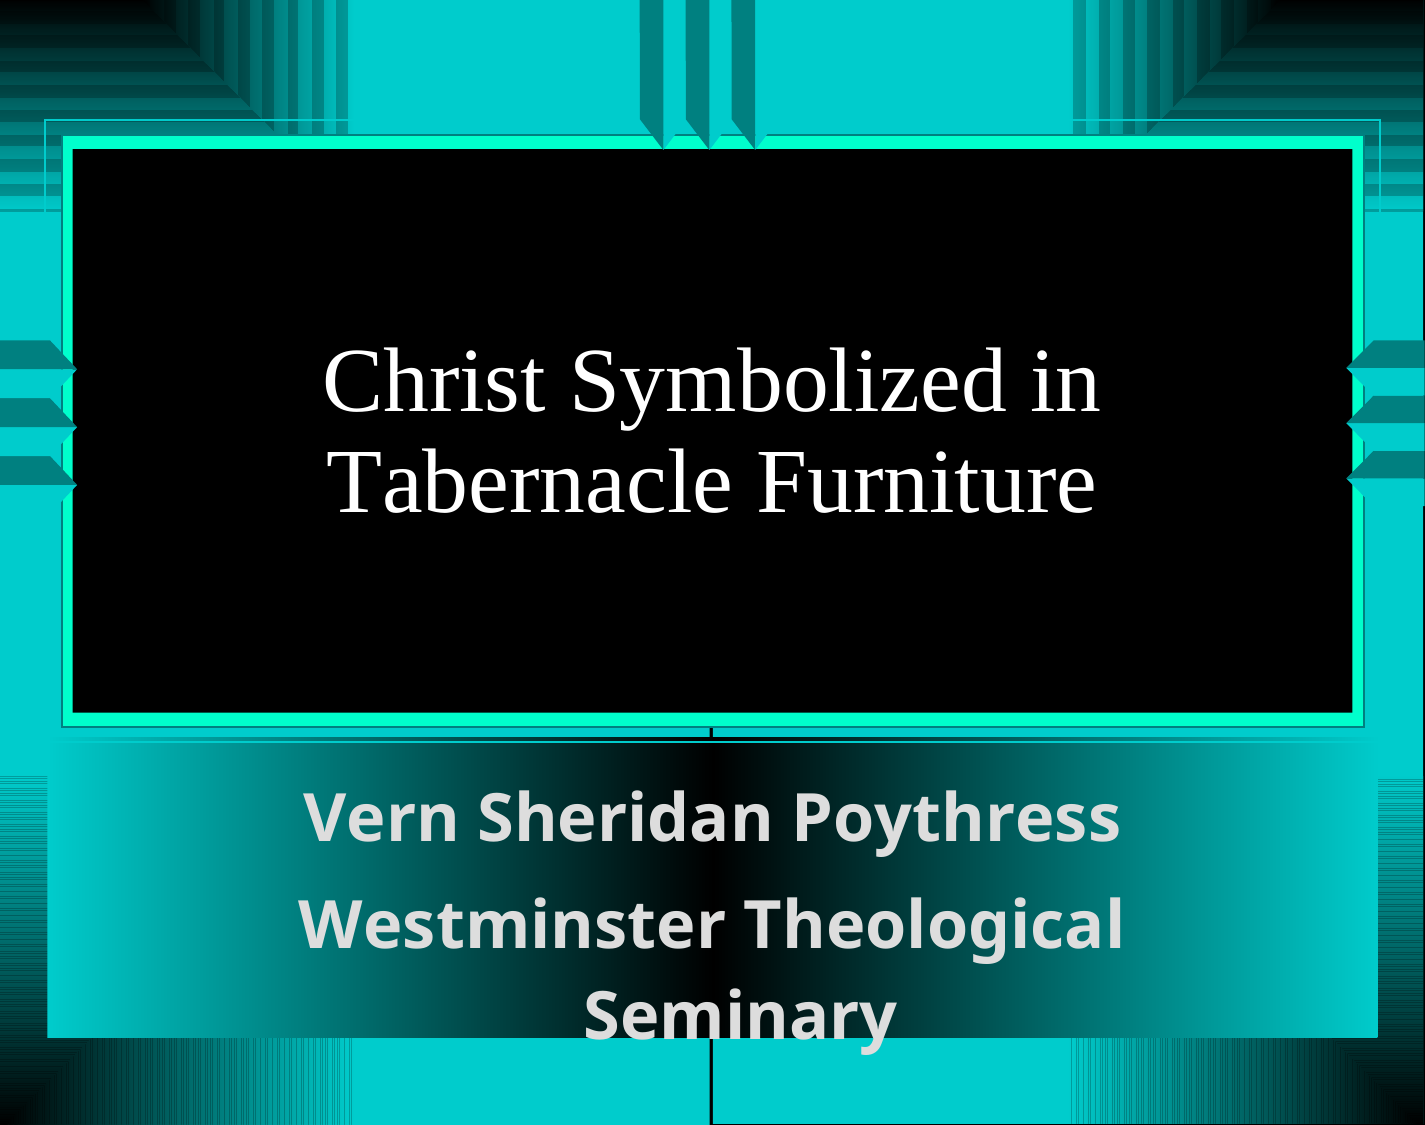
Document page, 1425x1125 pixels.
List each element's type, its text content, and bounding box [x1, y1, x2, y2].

subtitle Vern Sheridan Poythress Westminster Theological Seminary [213, 762, 1212, 1051]
title Christ Symbolized in Tabernacle Furniture [106, 322, 1319, 541]
